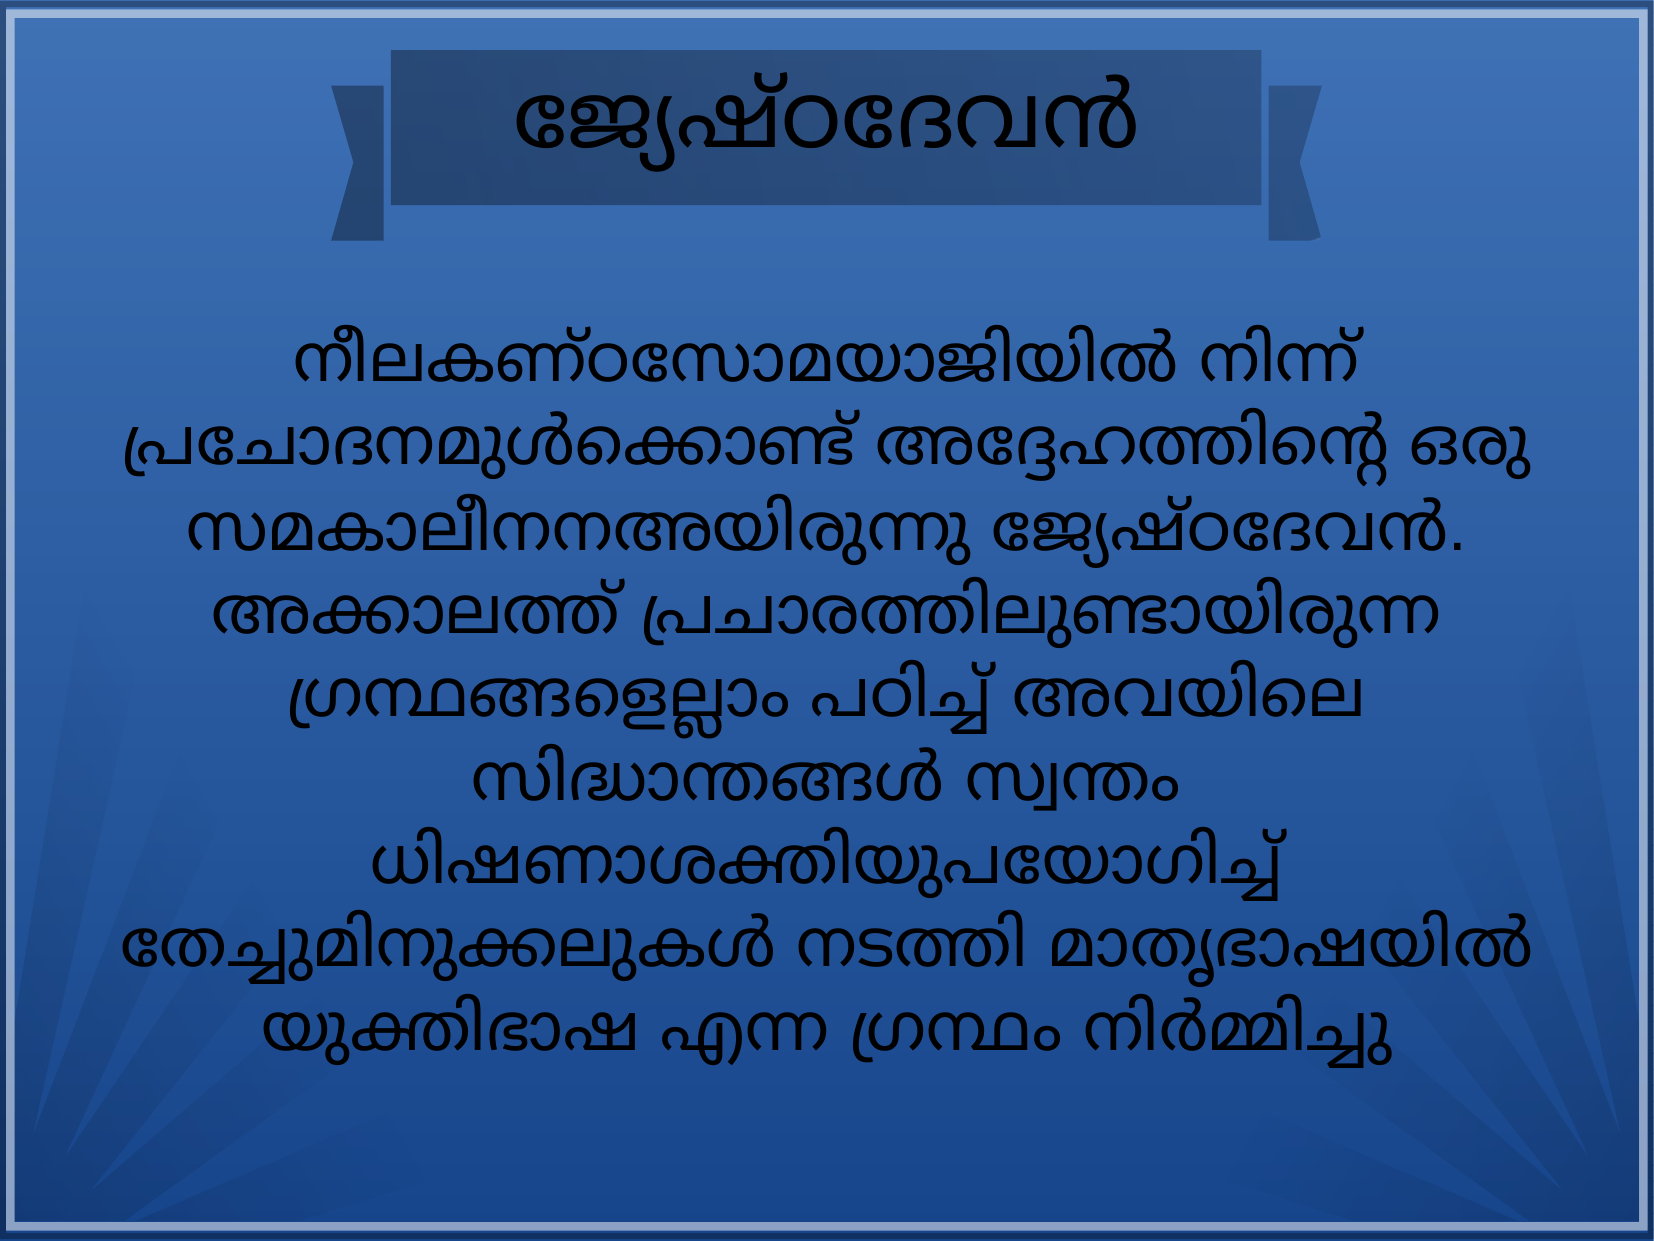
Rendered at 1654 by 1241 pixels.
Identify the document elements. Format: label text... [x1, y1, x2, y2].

title ജ്യേഷ്ഠദേവൻ [389, 47, 1264, 205]
subtitle നീലകണ്ഠസോമയാജിയിൽ നിന്ന് പ്രചോദനമുൾക്കൊണ്ട് അദ്ദേഹത്തിന്റെ ഒരു സമകാലീനനഅയിരുന്നു ജ്യേഷ്ഠദേവൻ. അക്കാലത്ത് പ്രചാരത്തിലുണ്ടായിരുന്ന ഗ്രന്ഥങ്ങളെല്ലാം പഠിച്ച് അവയിലെ സിദ്ധാന്തങ്ങൾ സ്വന്തം ധിഷണാശക്തിയുപയോഗിച്ച് തേച്ചുമിനുക്കലുകൾ നടത്തി മാതൃഭാഷയിൽ യുക്തിഭാഷ എന്ന ഗ്രന്ഥം നിർമ്മിച്ചു [82, 297, 1571, 1102]
